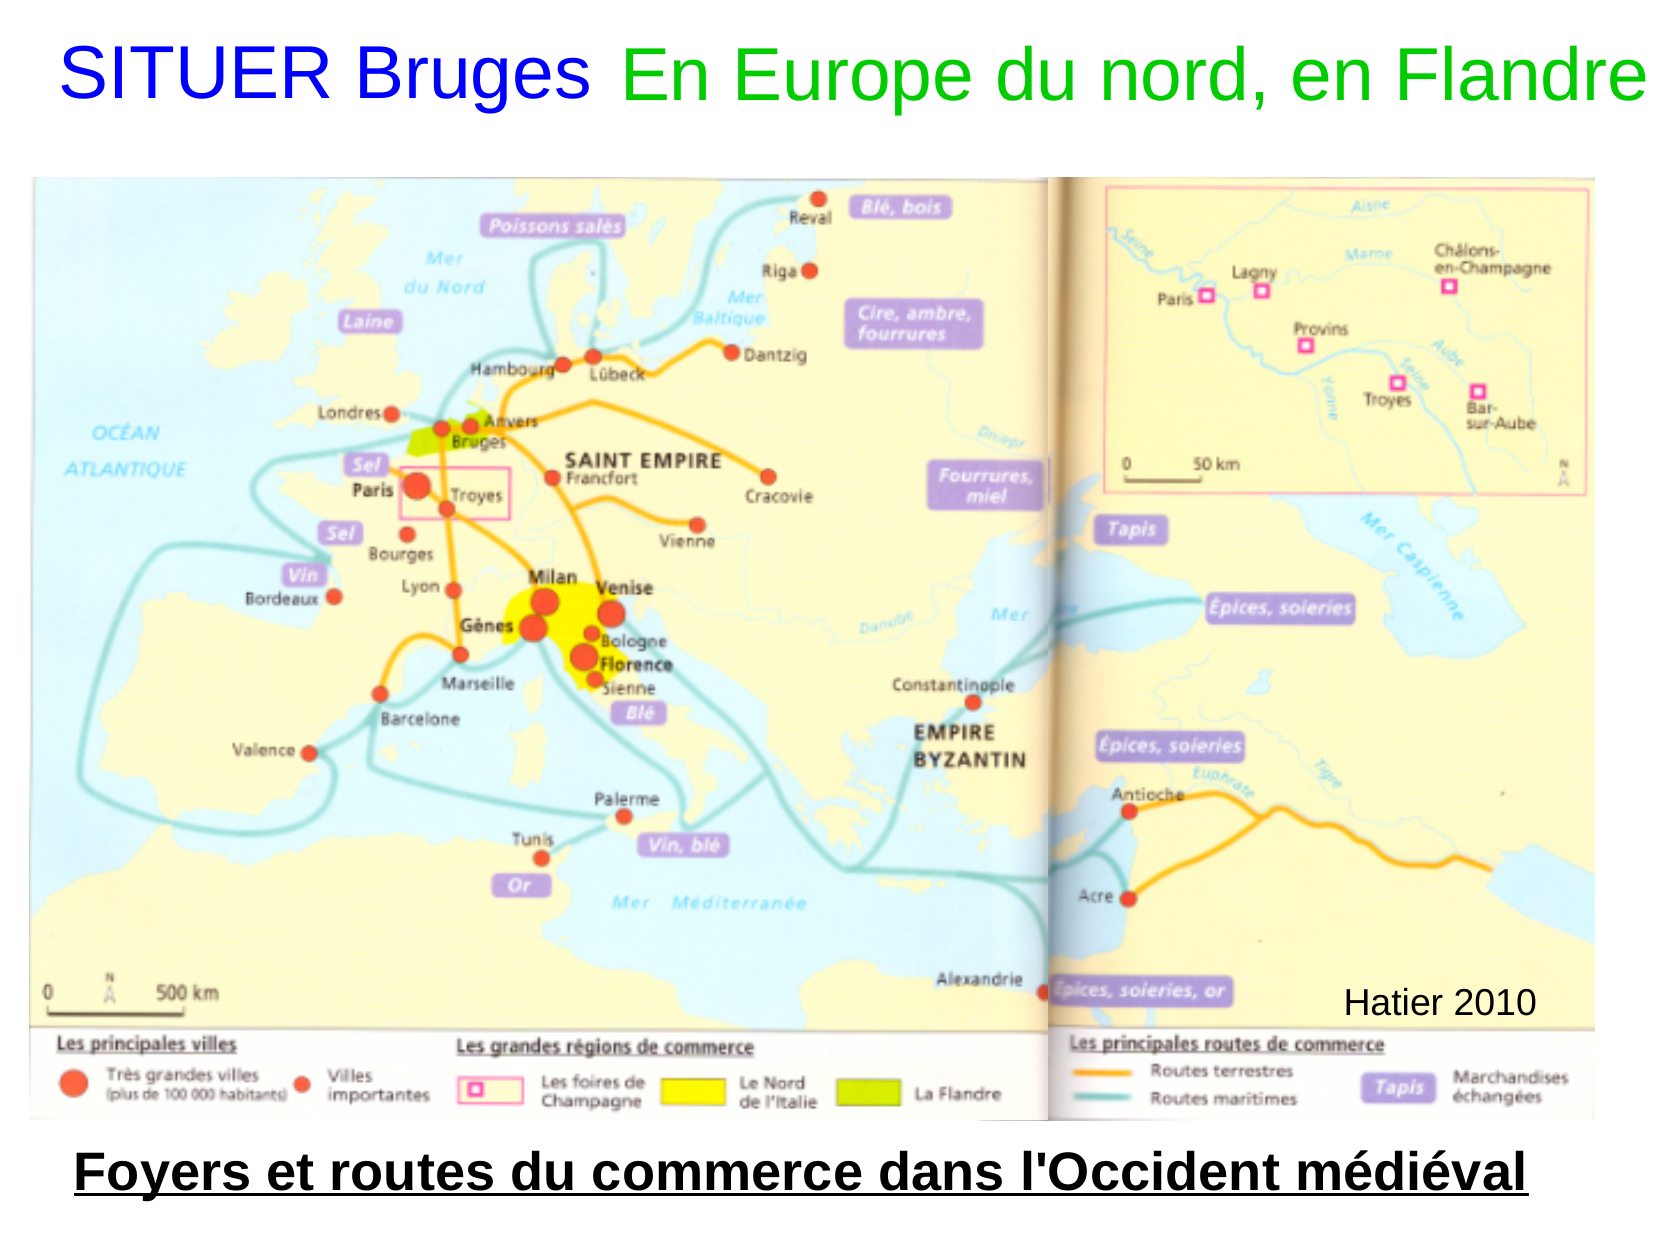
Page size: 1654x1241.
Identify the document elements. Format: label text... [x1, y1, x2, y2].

picture [29, 177, 1595, 1121]
text_box Foyers et routes du commerce dans l'Occident médiéval [59, 1133, 1595, 1211]
title SITUER Bruges [59, 27, 1565, 119]
text_box Hatier 2010 [1328, 974, 1595, 1032]
title En Europe du nord, en Flandre [620, 29, 1654, 121]
